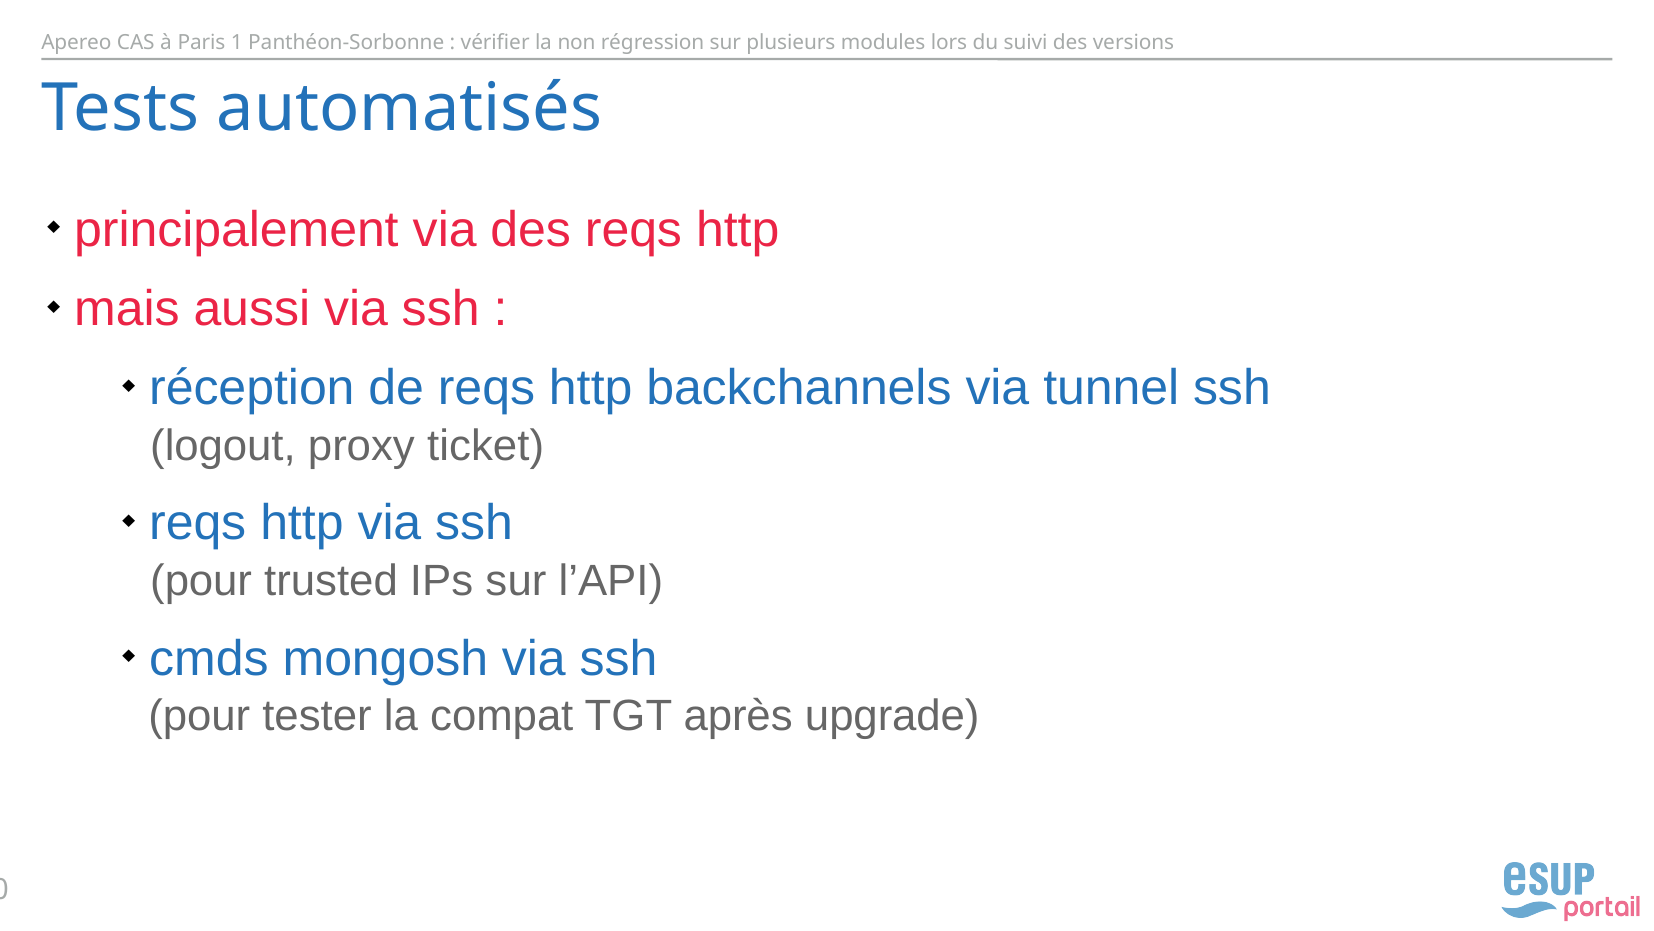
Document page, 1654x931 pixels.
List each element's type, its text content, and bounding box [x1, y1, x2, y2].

text_box [1595, 820, 1642, 922]
text_box Tests automatisés [41, 59, 1630, 159]
text_box <numéro> [0, 868, 47, 924]
text_box principalement via des reqs http mais aussi via ssh : réception de reqs http backchannels via tunnel ssh (logout, proxy ticket) reqs http via ssh (pour trusted IPs sur l’API) cmds mongosh via ssh (pour tester la compat TGT après upgrade) [47, 200, 1595, 931]
text_box Apereo CAS à Paris 1 Panthéon-Sorbonne : vérifier la non régression sur plusieurs modules lors du suivi des versions [41, 0, 1619, 56]
